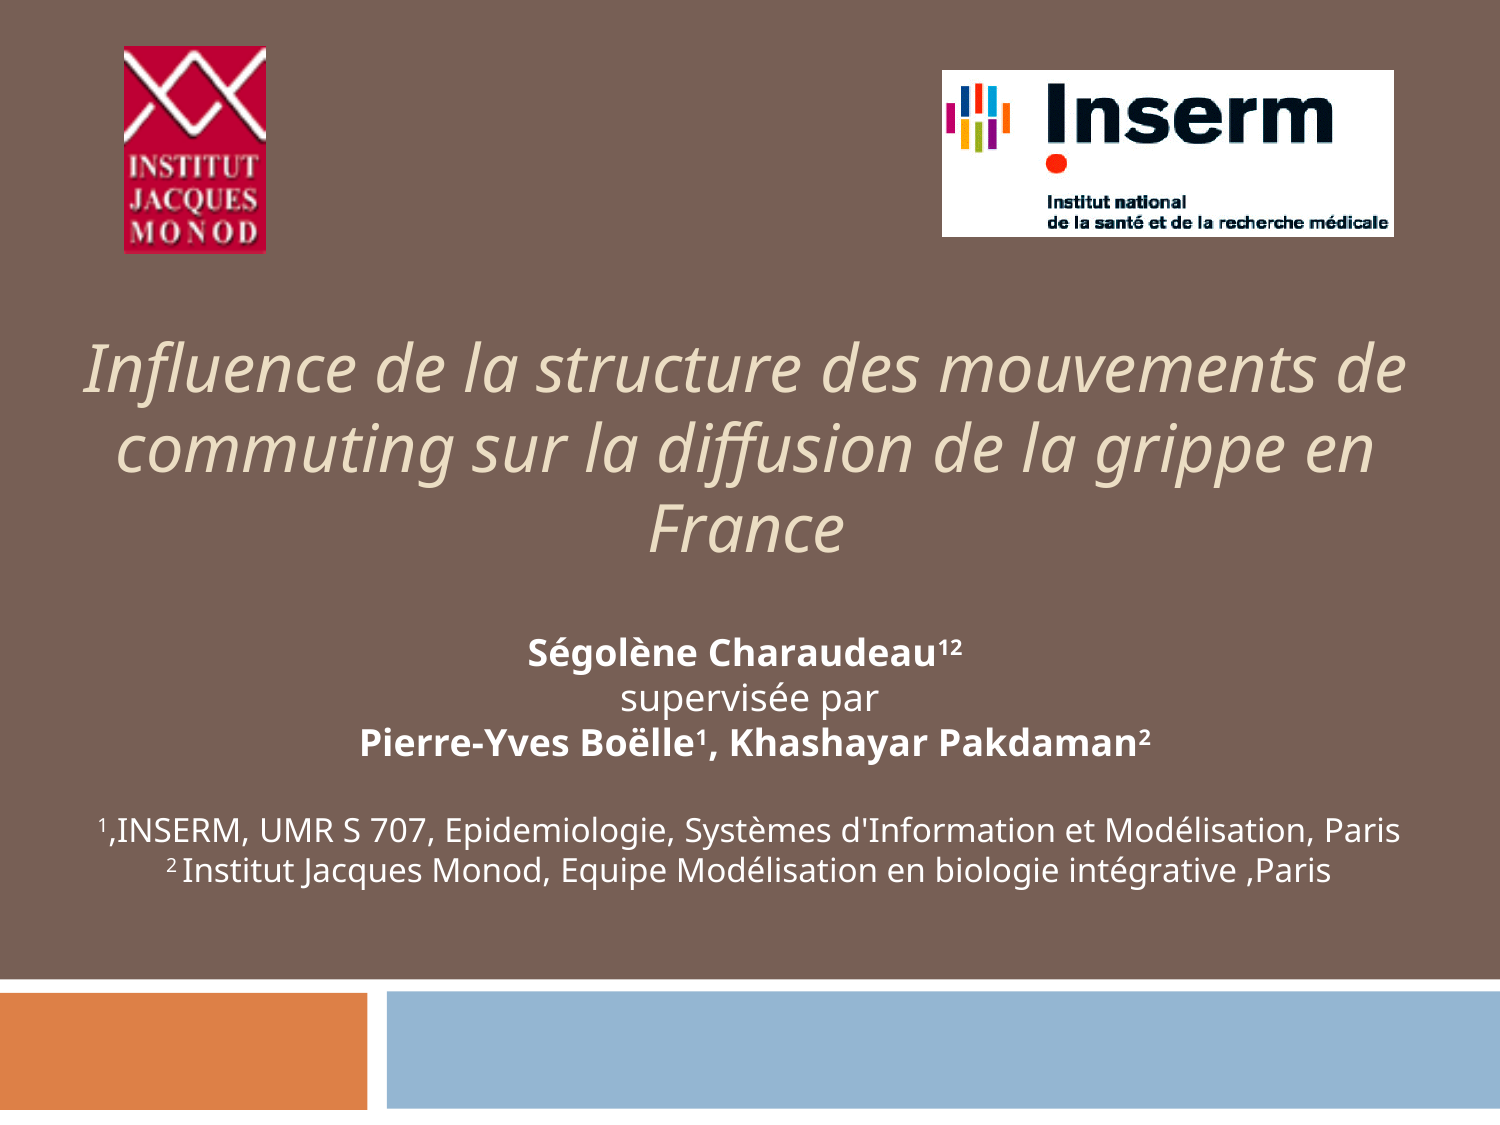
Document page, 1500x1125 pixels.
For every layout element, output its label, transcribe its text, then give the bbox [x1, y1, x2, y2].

text_box Influence de la structure des mouvements de commuting sur la diffusion de la grippe en France [11, 318, 1483, 573]
picture [124, 46, 266, 254]
picture [942, 70, 1394, 237]
text_box Ségolène Charaudeau12 supervisée par Pierre-Yves Boëlle1, Khashayar Pakdaman2 1,INSERM, UMR S 707, Epidemiologie, Systèmes d'Information et Modélisation, Paris 2 Institut Jacques Monod, Equipe Modélisation en biologie intégrative ,Paris [0, 621, 1500, 910]
